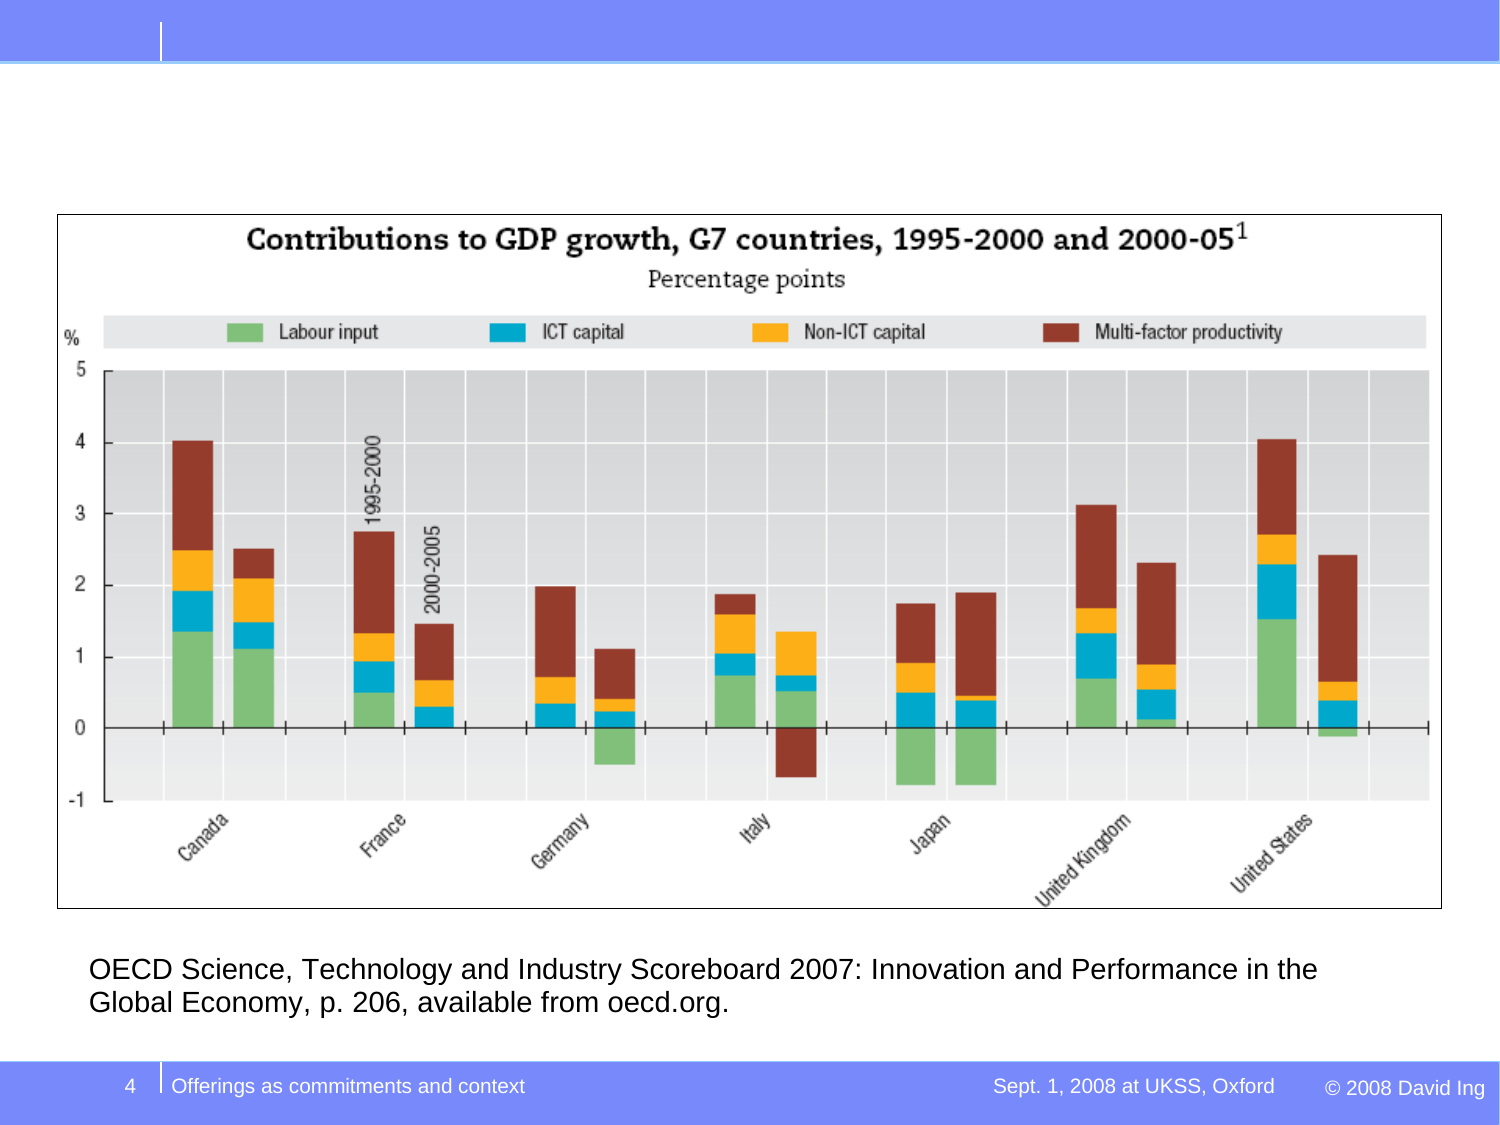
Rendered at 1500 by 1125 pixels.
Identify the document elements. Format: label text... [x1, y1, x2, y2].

text_box OECD Science, Technology and Industry Scoreboard 2007: Innovation and Performance in the Global Economy, p. 206, available from oecd.org. [73, 945, 1427, 1030]
picture [57, 214, 1442, 909]
